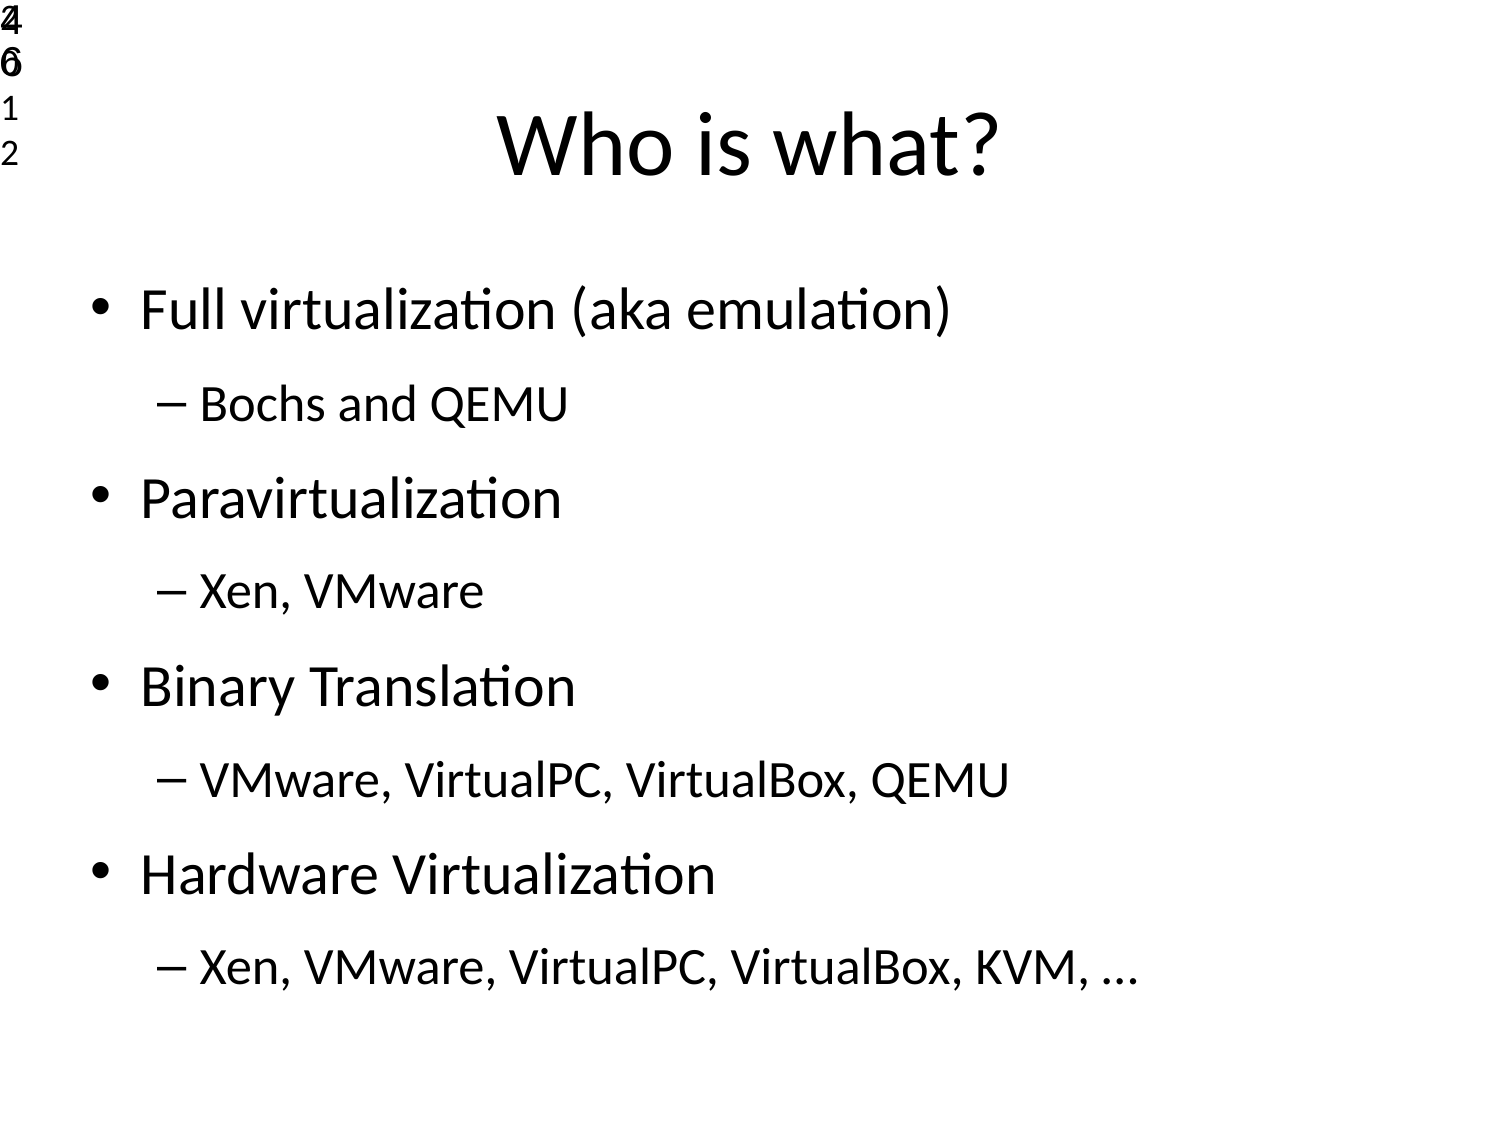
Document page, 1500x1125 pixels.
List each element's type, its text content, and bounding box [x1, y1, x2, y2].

list Full virtualization (aka emulation) Bochs and QEMU Paravirtualization Xen, VMware Binary Translation VMware, VirtualPC, VirtualBox, QEMU Hardware Virtualization Xen, VMware, VirtualPC, VirtualBox, KVM, … [75, 262, 1425, 1005]
title Who is what? [75, 45, 1425, 233]
